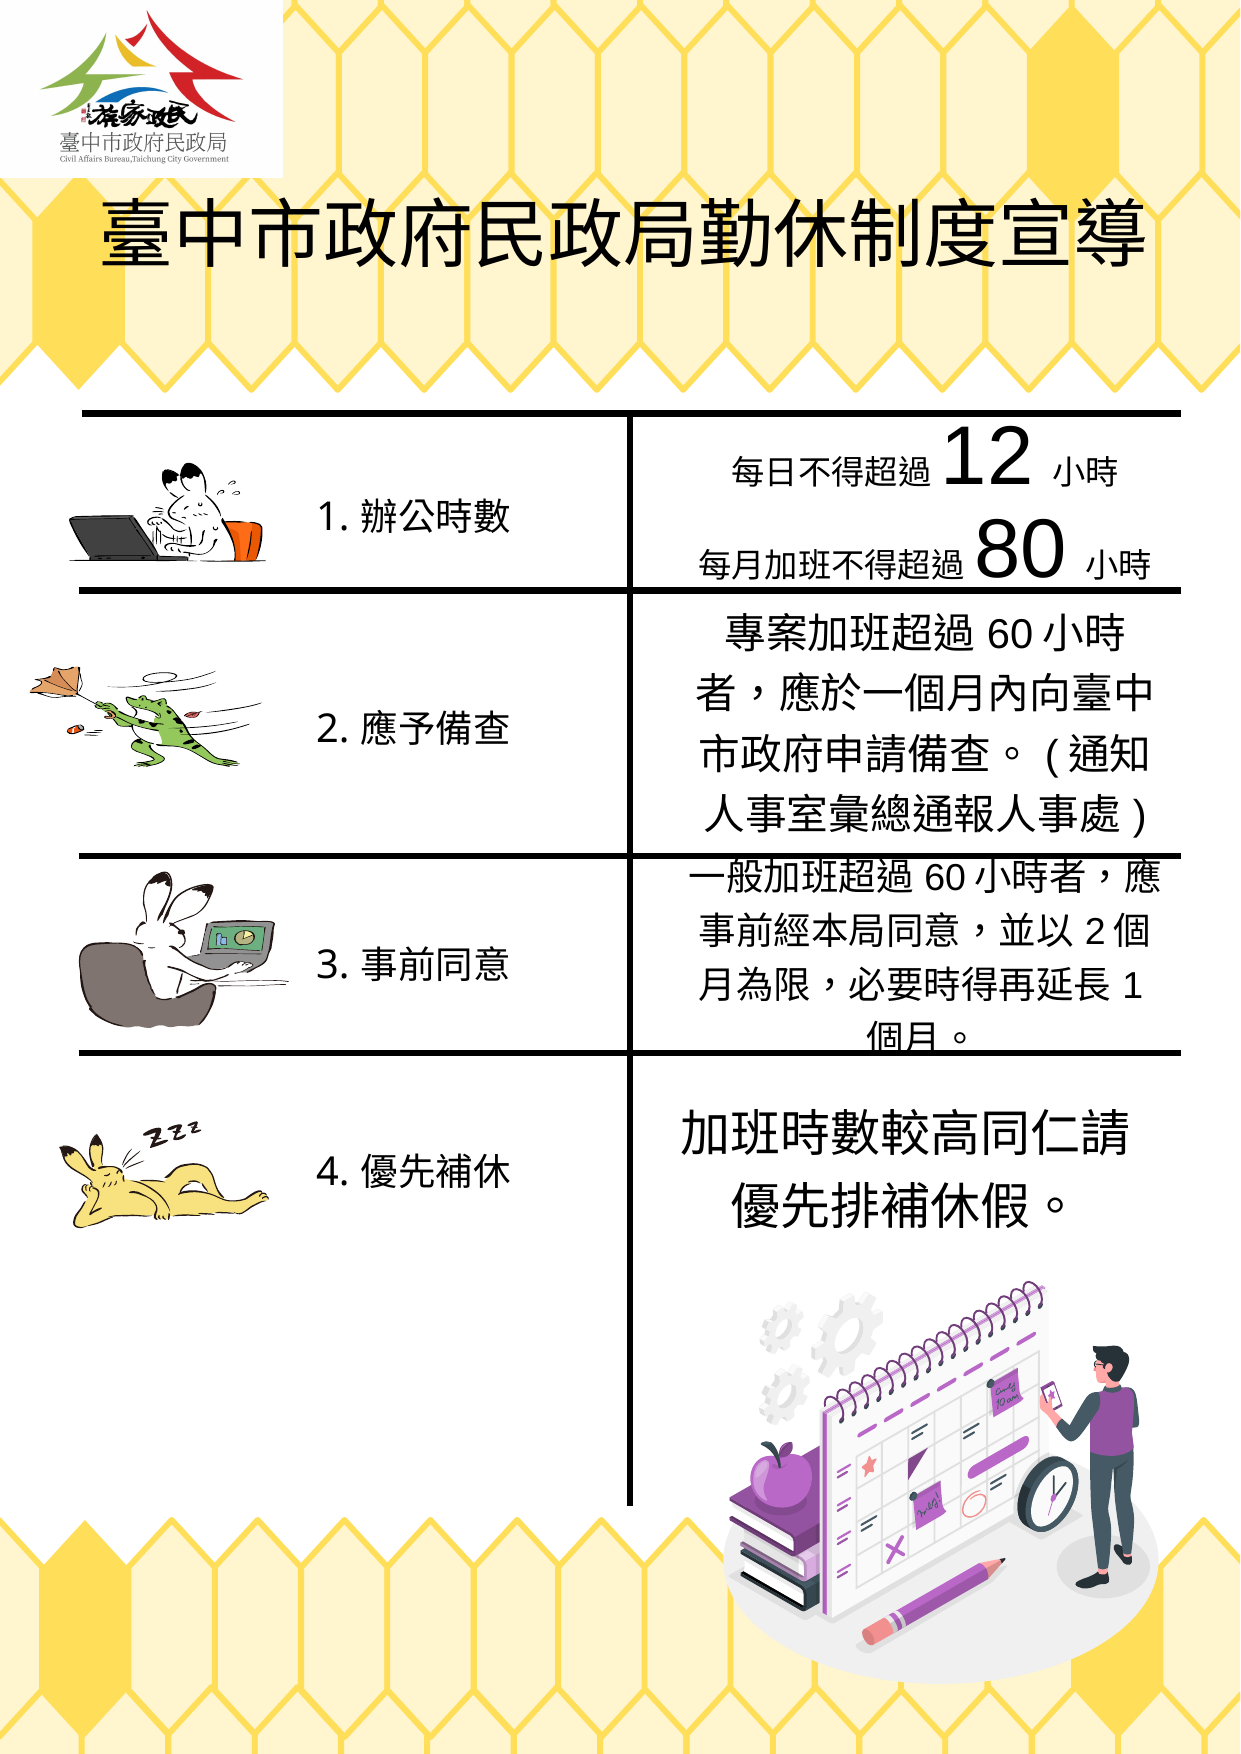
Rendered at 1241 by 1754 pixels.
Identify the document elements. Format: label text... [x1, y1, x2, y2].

picture [0, 0, 283, 178]
text_box 加班時數較高同仁請優先排補休假。 [649, 1092, 1162, 1241]
picture [59, 1079, 269, 1270]
picture [708, 1248, 1173, 1713]
picture [68, 433, 266, 591]
picture [78, 865, 290, 1034]
text_box 專案加班超過60小時者，應於一個月內向臺中市政府申請備查。(通知人事室彙總通報人事處) [669, 603, 1182, 840]
text_box 1.辦公時數 [266, 467, 630, 562]
text_box 2.應予備查 [262, 679, 630, 774]
picture [29, 636, 262, 798]
title 臺中市政府民政局勤休制度宣導 [65, 73, 1182, 384]
text_box 4.優先補休 [269, 1122, 630, 1217]
text_box 每日不得超過12小時 每月加班不得超過80小時 [669, 401, 1182, 603]
text_box 一般加班超過60小時者，應事前經本局同意，並以2個月為限，必要時得再延長1個月。 [669, 848, 1182, 1063]
text_box 3.事前同意 [290, 915, 630, 1010]
